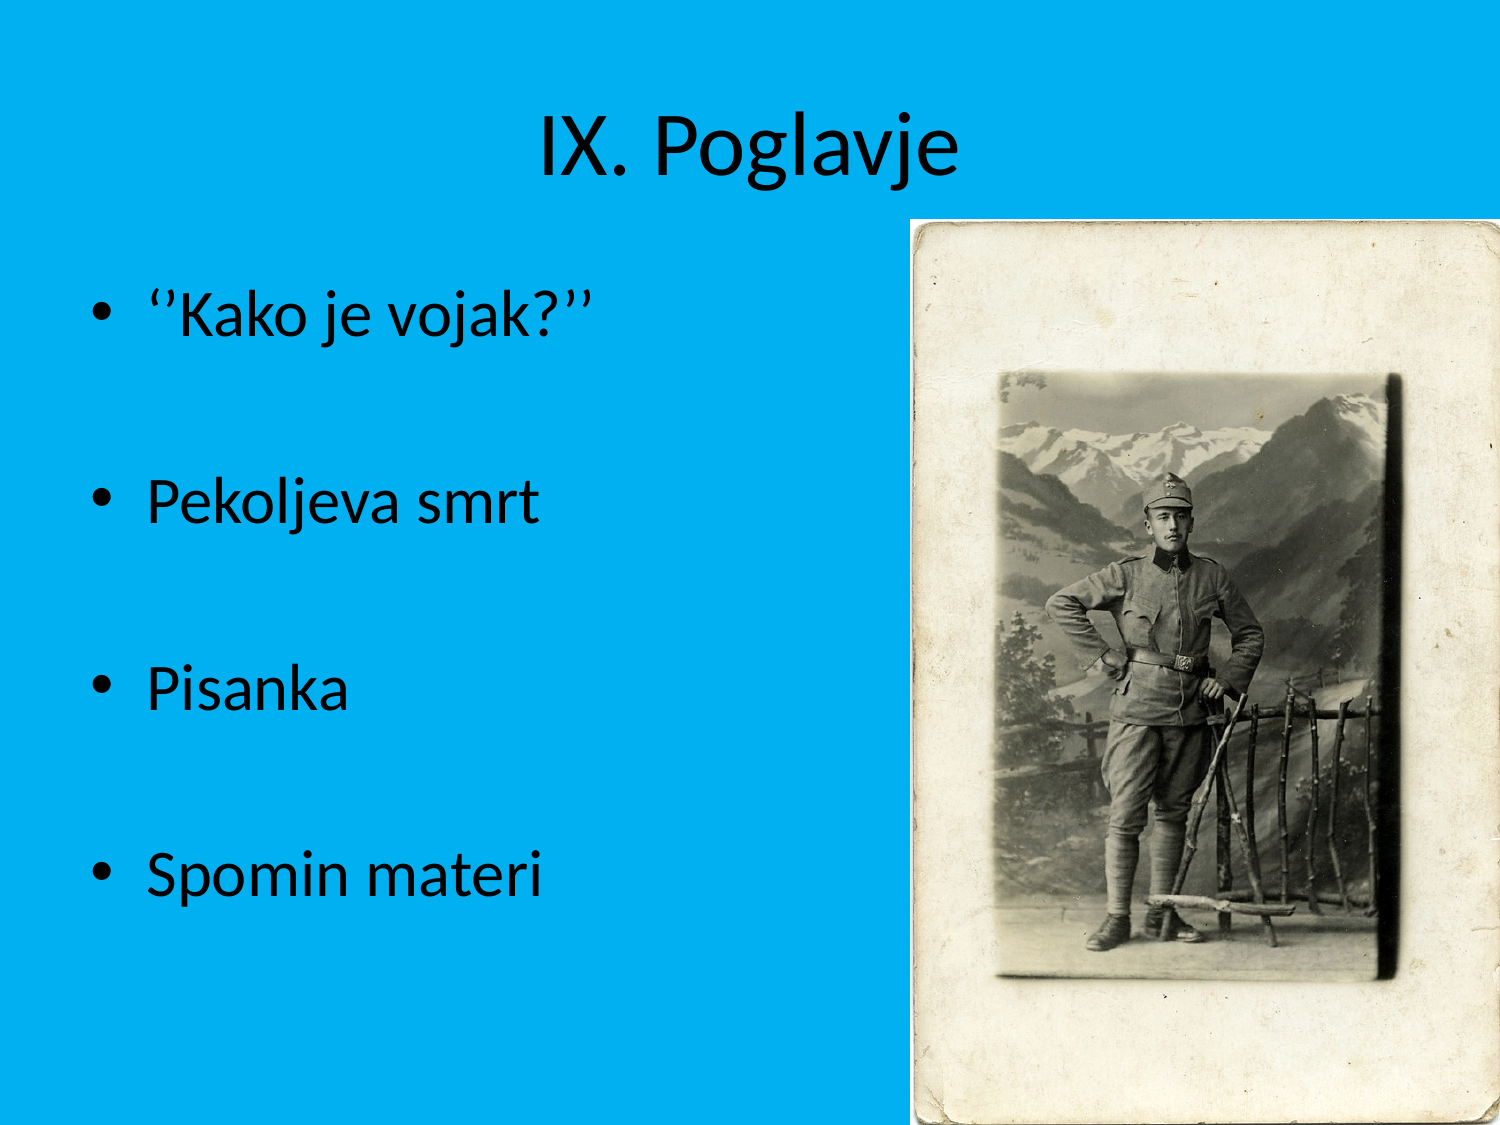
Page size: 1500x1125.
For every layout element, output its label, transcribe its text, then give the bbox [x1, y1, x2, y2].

title IX. Poglavje [75, 45, 1425, 233]
list ‘’Kako je vojak?’’ Pekoljeva smrt Pisanka Spomin materi [75, 262, 910, 1005]
picture [911, 220, 1500, 1125]
